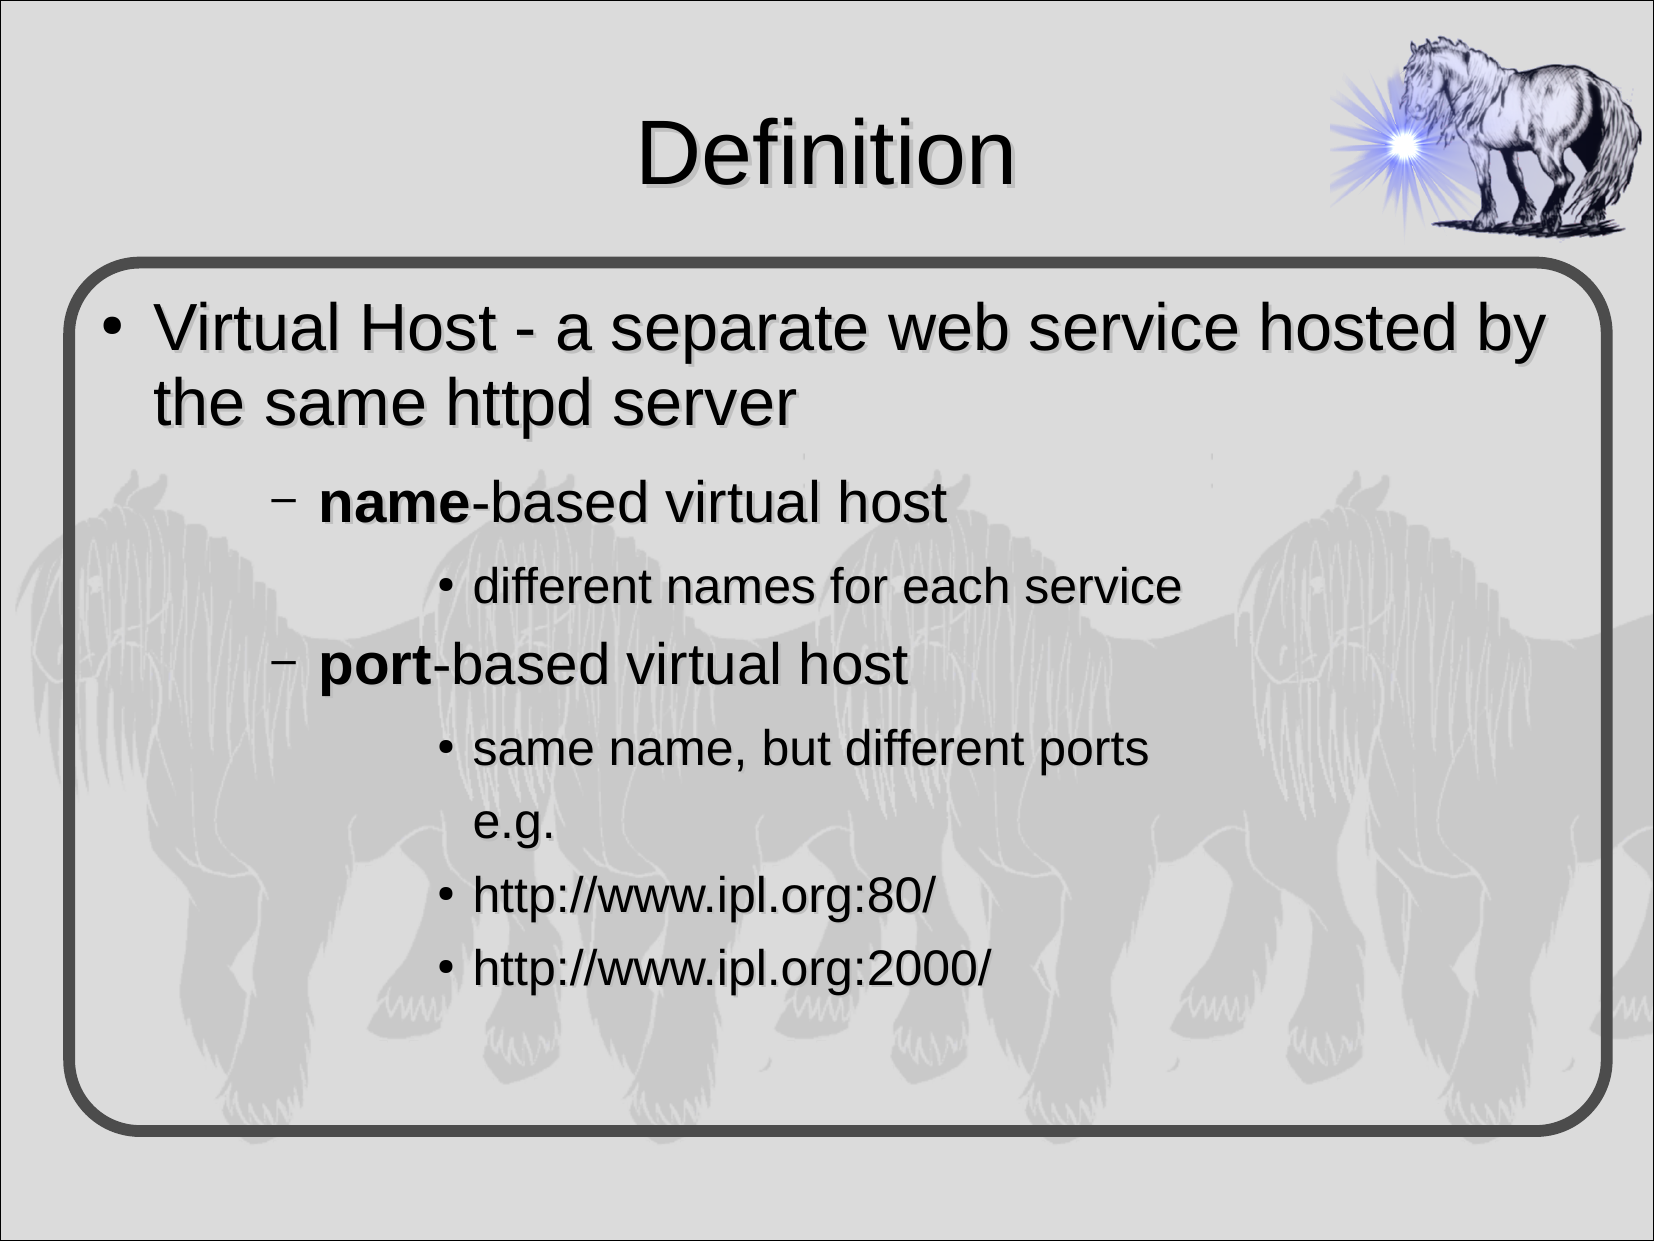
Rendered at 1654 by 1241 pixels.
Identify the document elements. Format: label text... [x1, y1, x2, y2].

title Definition [82, 49, 1571, 257]
list Virtual Host - a separate web service hosted by the same httpd server name-based virtual host different names for each service port-based virtual host same name, but different ports e.g. http://www.ipl.org:80/ http://www.ipl.org:2000/ [82, 290, 1571, 1094]
picture [1330, 8, 1645, 245]
